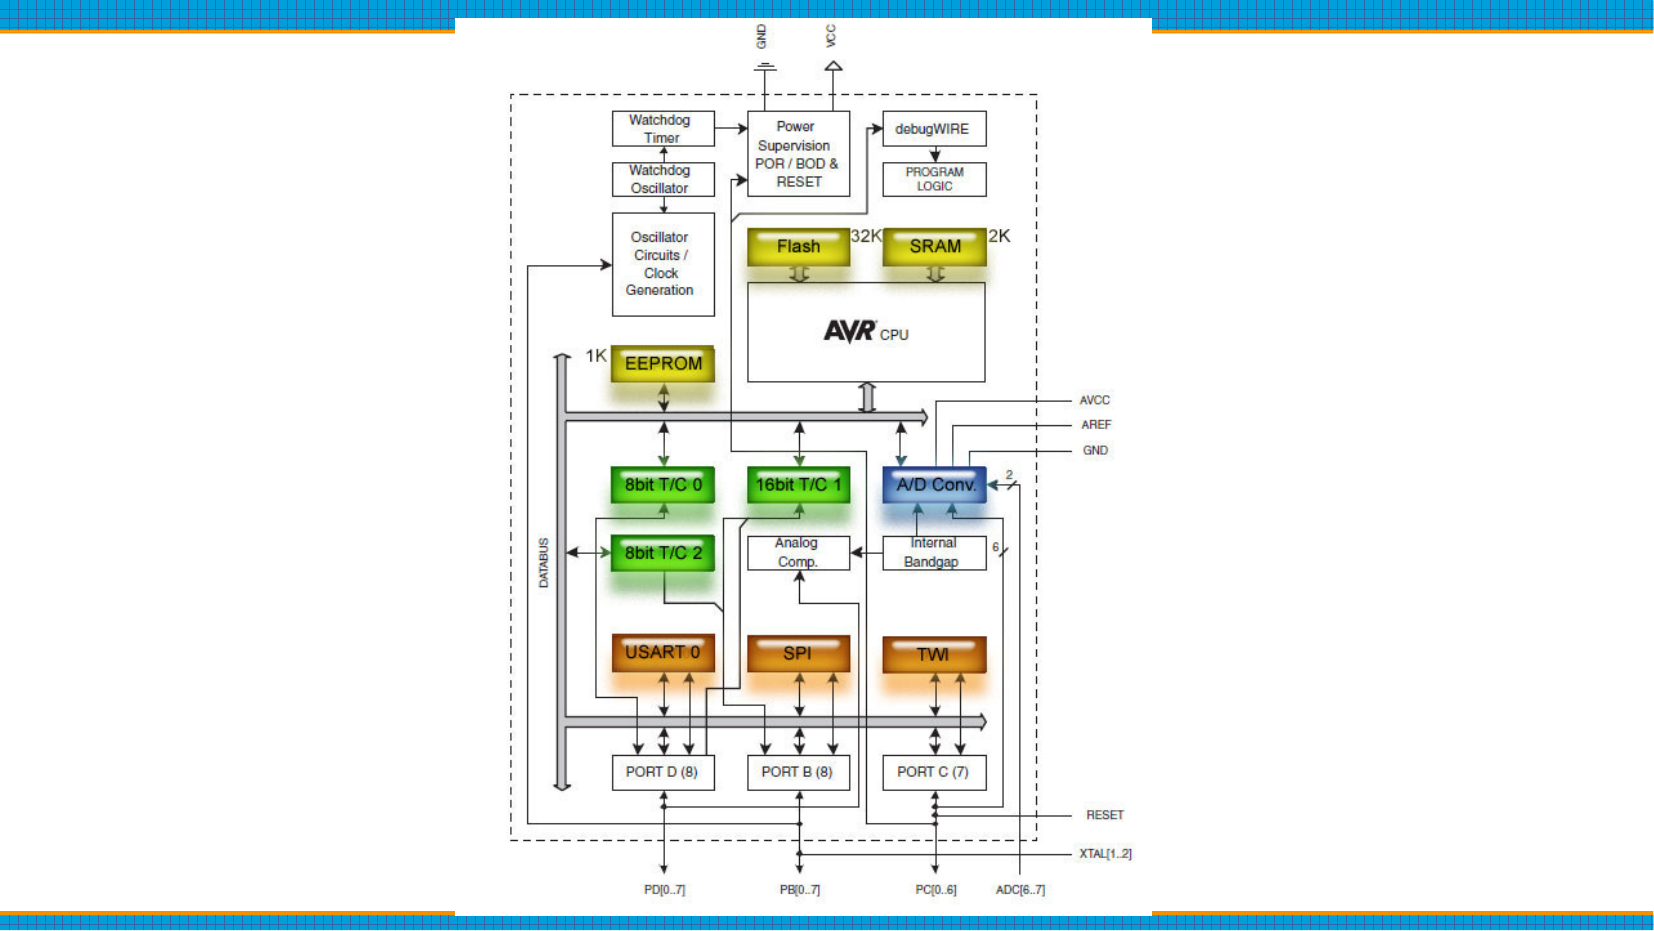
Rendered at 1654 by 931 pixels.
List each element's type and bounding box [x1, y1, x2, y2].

picture [455, 19, 1152, 915]
